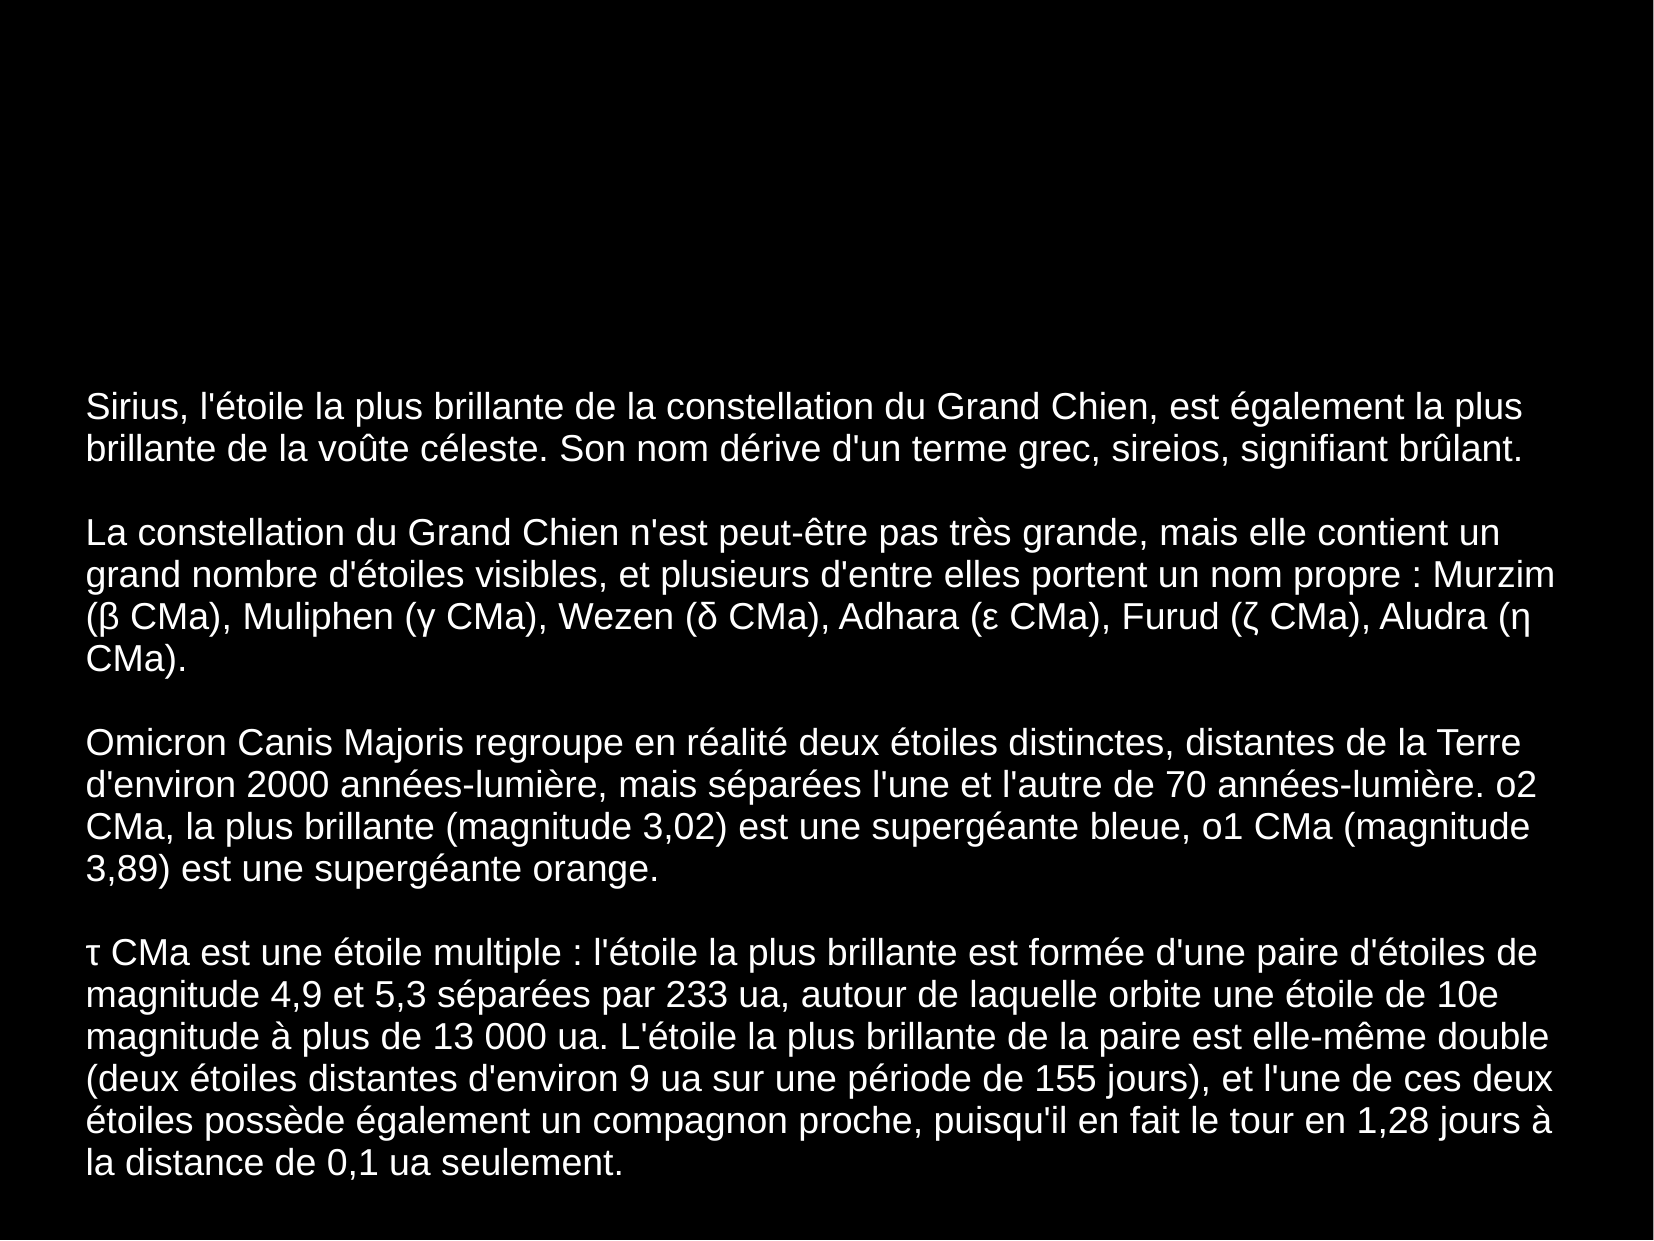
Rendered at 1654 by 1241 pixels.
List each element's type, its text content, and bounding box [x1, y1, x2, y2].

text_box Sirius, l'étoile la plus brillante de la constellation du Grand Chien, est également la plus brillante de la voûte céleste. Son nom dérive d'un terme grec, sireios, signifiant brûlant. La constellation du Grand Chien n'est peut-être pas très grande, mais elle contient un grand nombre d'étoiles visibles, et plusieurs d'entre elles portent un nom propre : Murzim (β CMa), Muliphen (γ CMa), Wezen (δ CMa), Adhara (ε CMa), Furud (ζ CMa), Aludra (η CMa). Omicron Canis Majoris regroupe en réalité deux étoiles distinctes, distantes de la Terre d'environ 2000 années-lumière, mais séparées l'une et l'autre de 70 années-lumière. ο2 CMa, la plus brillante (magnitude 3,02) est une supergéante bleue, ο1 CMa (magnitude 3,89) est une supergéante orange. τ CMa est une étoile multiple : l'étoile la plus brillante est formée d'une paire d'étoiles de magnitude 4,9 et 5,3 séparées par 233 ua, autour de laquelle orbite une étoile de 10e magnitude à plus de 13 000 ua. L'étoile la plus brillante de la paire est elle-même double (deux étoiles distantes d'environ 9 ua sur une période de 155 jours), et l'une de ces deux étoiles possède également un compagnon proche, puisqu'il en fait le tour en 1,28 jours à la distance de 0,1 ua seulement. [70, 378, 1571, 1192]
